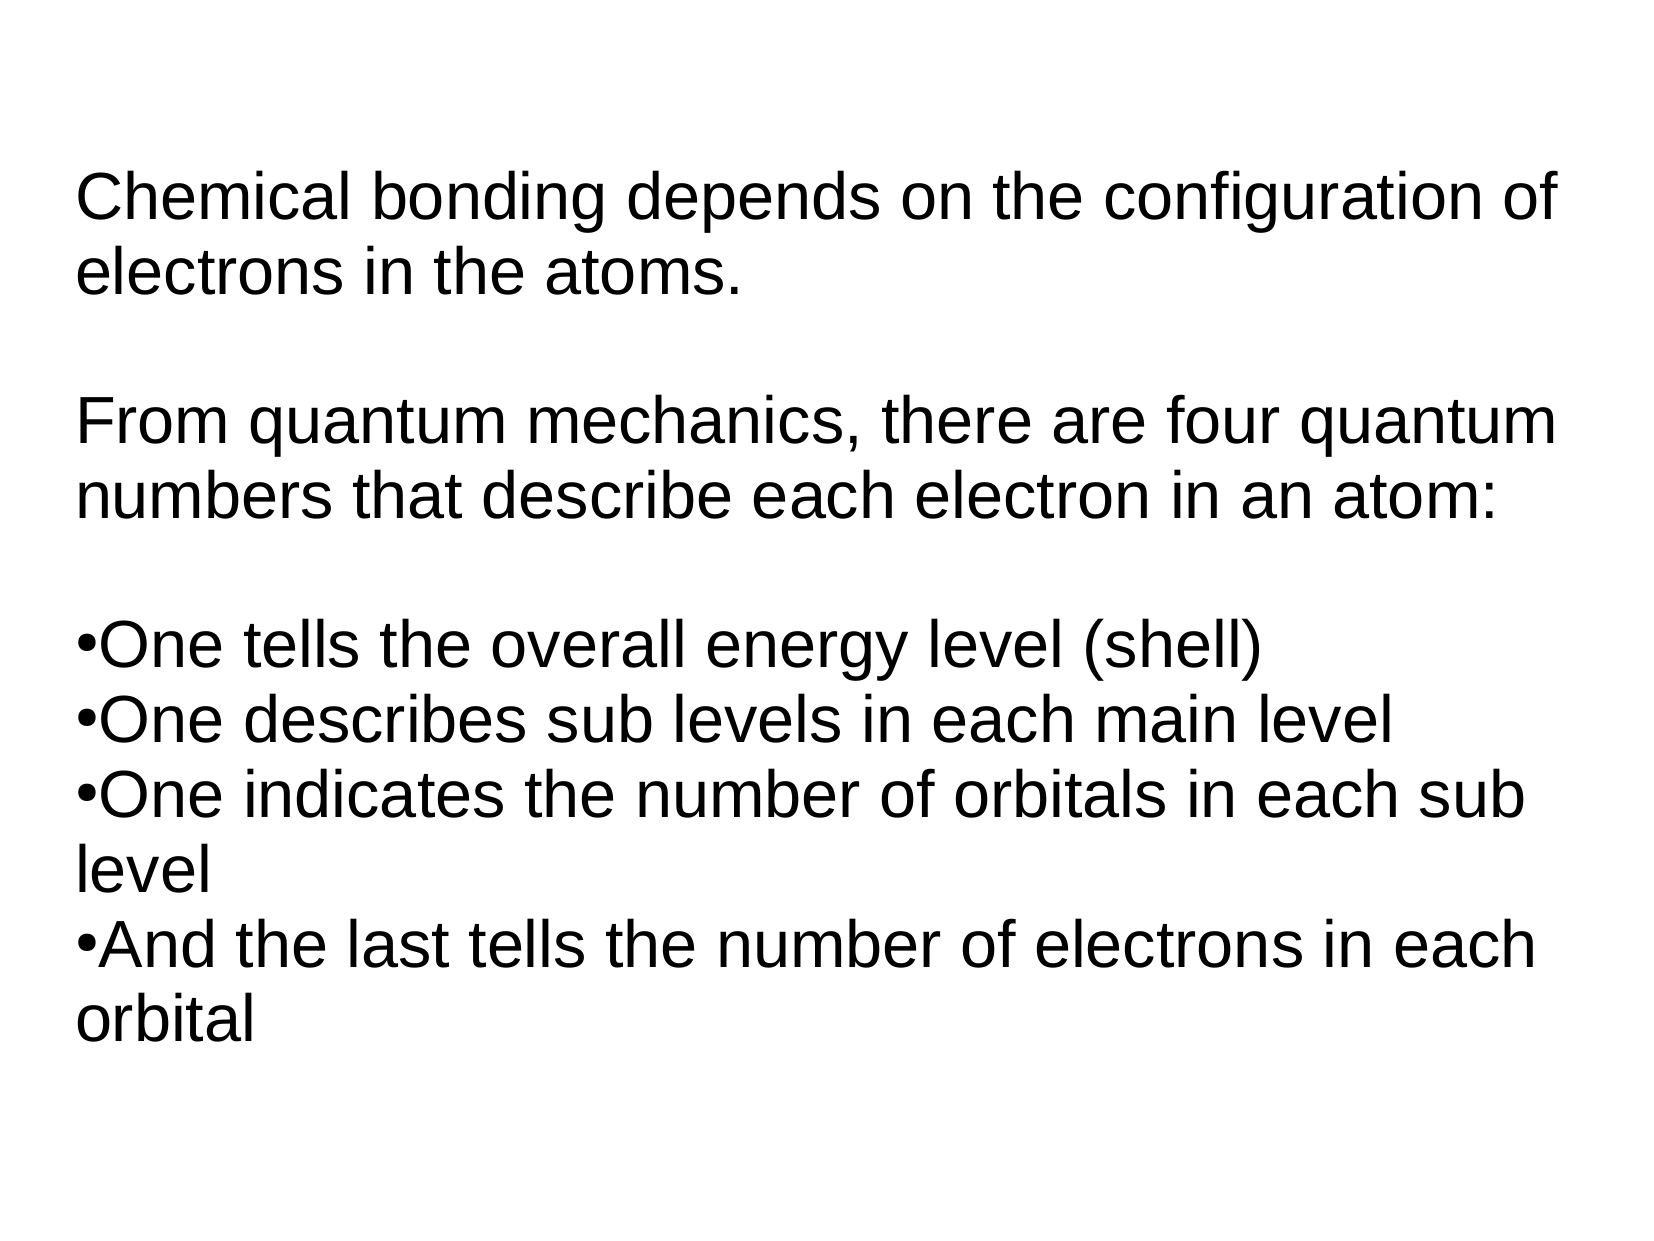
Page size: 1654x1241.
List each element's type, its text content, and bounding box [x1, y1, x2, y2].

subtitle Chemical bonding depends on the configuration of electrons in the atoms. From quantum mechanics, there are four quantum numbers that describe each electron in an atom: One tells the overall energy level (shell) One describes sub levels in each main level One indicates the number of orbitals in each sub level And the last tells the number of electrons in each orbital [75, 127, 1564, 1088]
